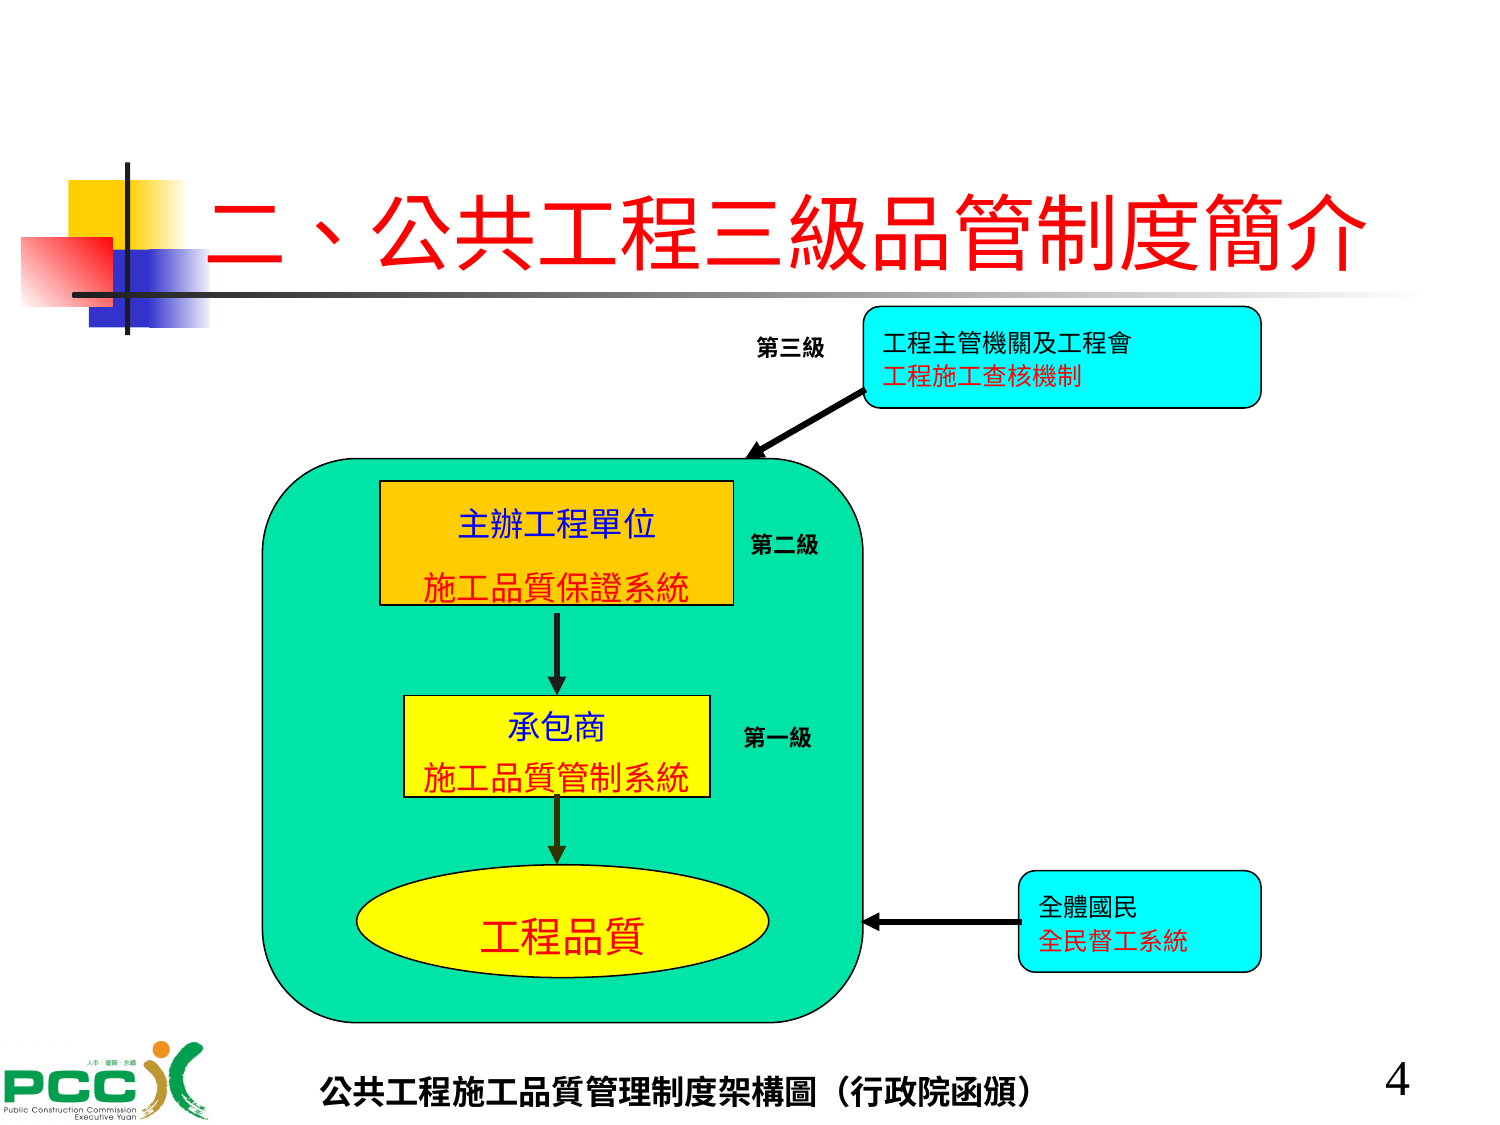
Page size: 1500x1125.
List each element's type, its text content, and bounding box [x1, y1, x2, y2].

text_box 工程品質 [356, 864, 769, 978]
text_box 主辦工程單位 施工品質保證系統 [380, 481, 734, 606]
text_box 第二級 [734, 506, 835, 610]
text_box 第三級 [727, 309, 855, 412]
text_box 全體國民 全民督工系統 [1018, 870, 1262, 973]
text_box 第一級 [724, 699, 832, 802]
picture [0, 1037, 226, 1125]
title 二、公共工程三級品管制度簡介 [188, 101, 1468, 289]
text_box 工程主管機關及工程會 工程施工查核機制 [863, 306, 1262, 409]
text_box 承包商 施工品質管制系統 [403, 695, 710, 798]
text_box 公共工程施工品質管理制度架構圖（行政院函頒） [304, 1039, 1191, 1125]
